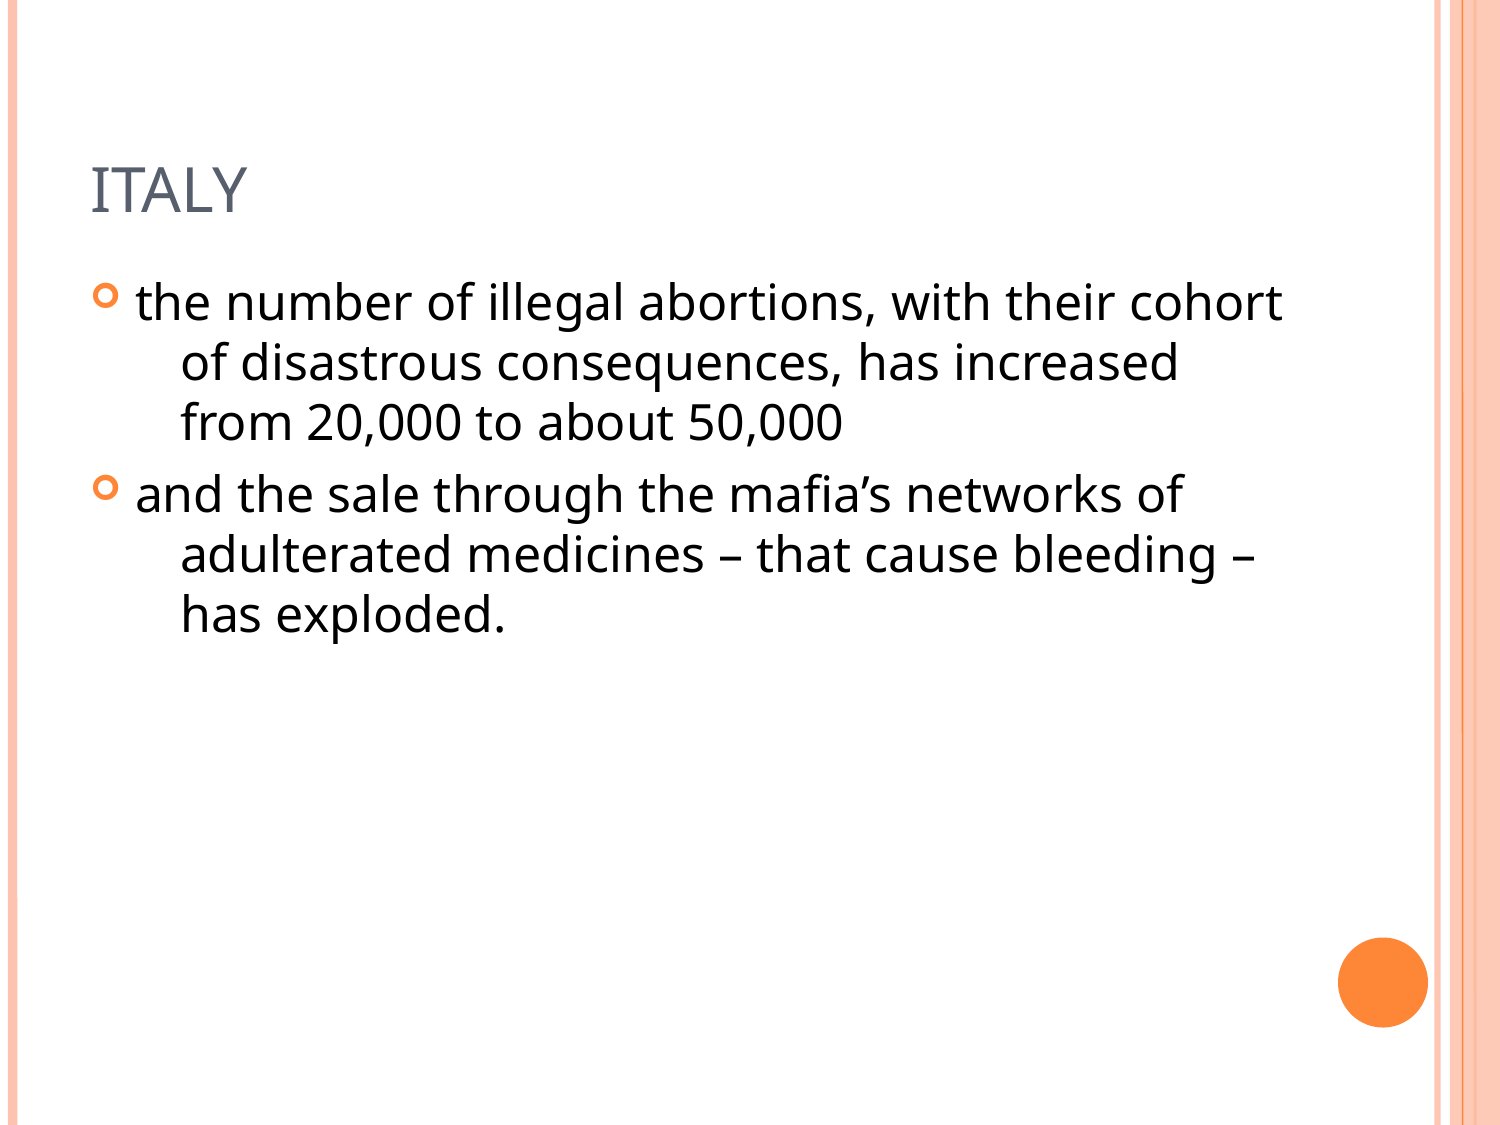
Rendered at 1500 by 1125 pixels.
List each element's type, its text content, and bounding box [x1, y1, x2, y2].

title Italy [75, 45, 1300, 233]
list the number of illegal abortions, with their cohort of disastrous consequences, has increased from 20,000 to about 50,000 and the sale through the mafia’s networks of adulterated medicines – that cause bleeding – has exploded. [75, 262, 1300, 1062]
